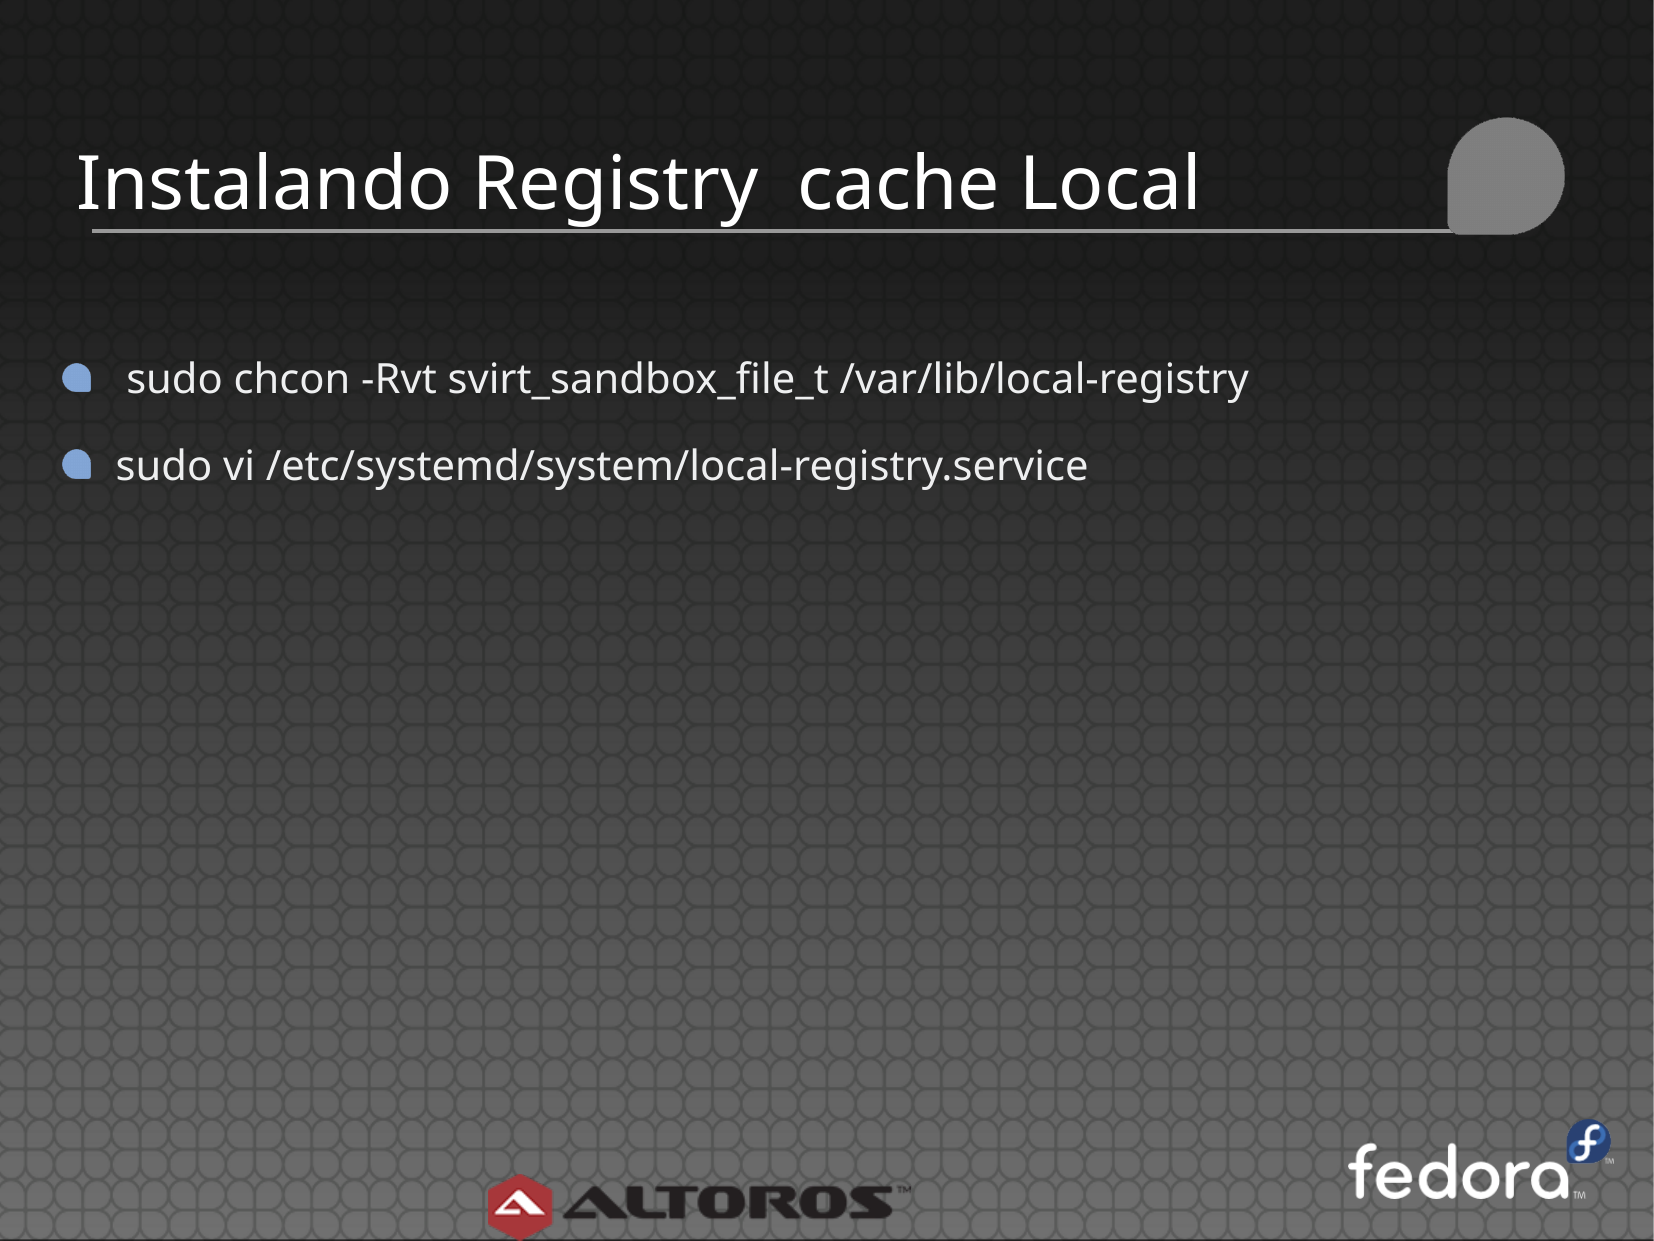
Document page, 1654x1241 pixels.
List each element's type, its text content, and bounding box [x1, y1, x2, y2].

picture [0, 0, 1654, 1241]
list sudo chcon -Rvt svirt_sandbox_file_t /var/lib/local-registry sudo vi /etc/systemd/system/local-registry.service [44, 182, 1533, 1148]
title Instalando Registry cache Local [76, 112, 1566, 249]
